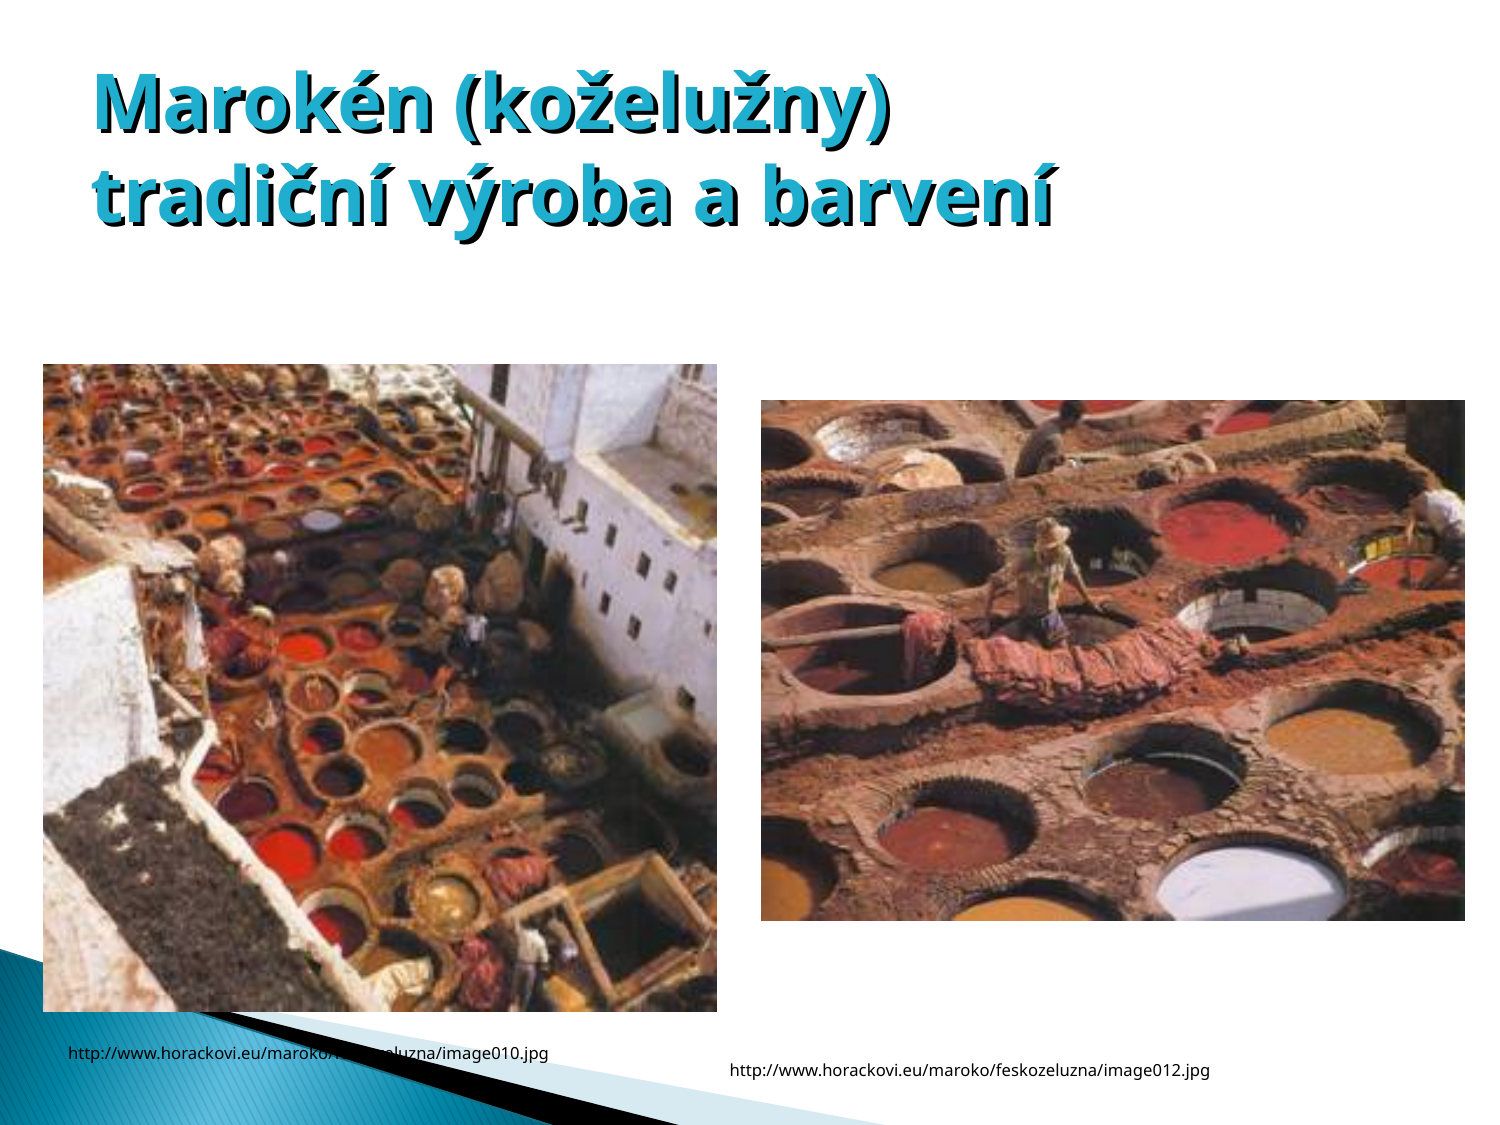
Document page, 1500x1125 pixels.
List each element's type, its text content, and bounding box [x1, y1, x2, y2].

picture [761, 400, 1465, 921]
text_box http://www.horackovi.eu/maroko/feskozeluzna/image012.jpg [715, 1053, 1465, 1088]
title Marokén (koželužny) tradiční výroba a barvení [75, 45, 1426, 233]
text_box http://www.horackovi.eu/maroko/feskozeluzna/image010.jpg [53, 1035, 803, 1070]
picture [43, 364, 717, 1012]
